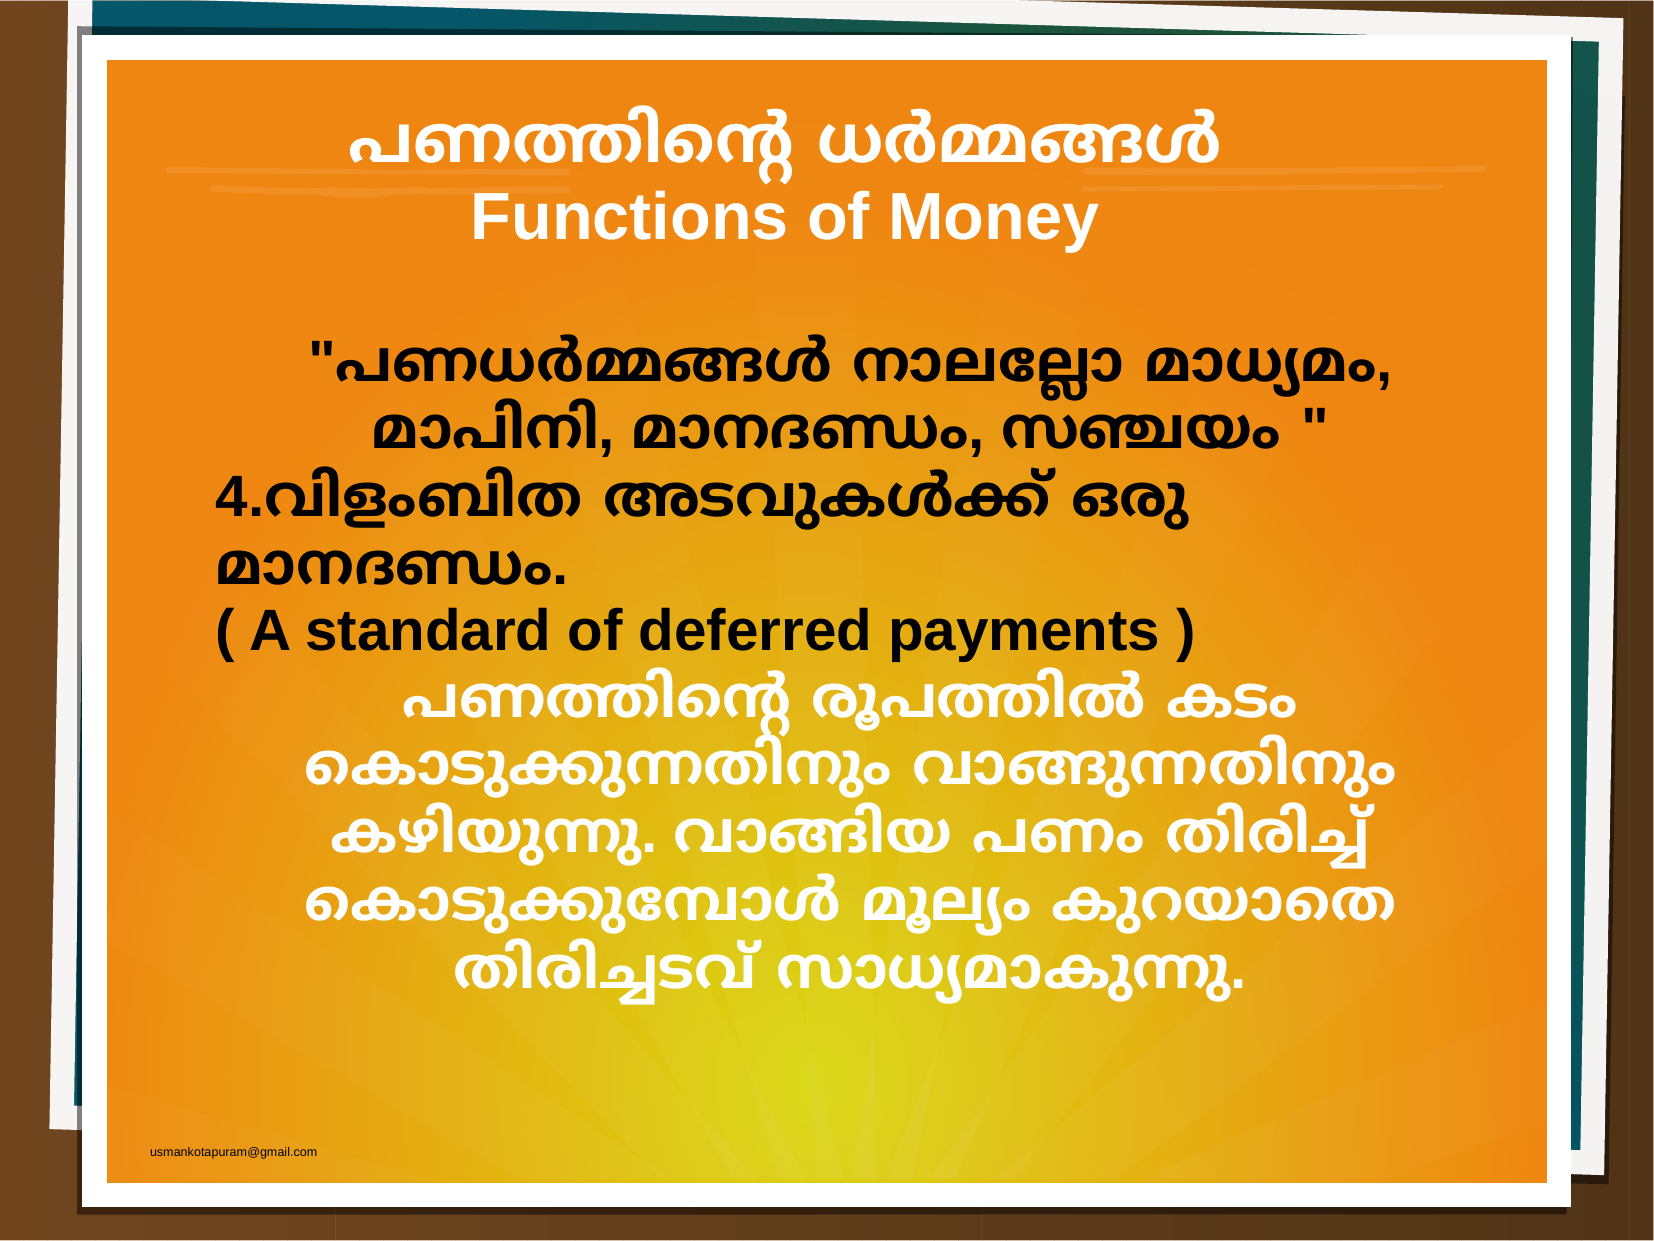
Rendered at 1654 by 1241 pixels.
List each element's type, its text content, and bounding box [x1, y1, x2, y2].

title പണത്തിന്റെ ധർമ്മങ്ങൾ Functions of Money [129, 78, 1441, 276]
text_box "പണധർമ്മങ്ങൾ നാലല്ലോ മാധ്യമം, മാപിനി, മാനദണ്ഡം, സഞ്ചയം " 4.വിളംബിത അടവുകൾക്ക് ഒരു മാനദണ്ഡം. ( A standard of deferred payments ) പണത്തിന്റെ രൂപത്തിൽ കടം കൊടുക്കുന്നതിനും വാങ്ങുന്നതിനും കഴിയുന്നു. വാങ്ങിയ പണം തിരിച്ച് കൊടുക്കുമ്പോൾ മൂല്യം കുറയാതെ തിരിച്ചടവ് സാധ്യമാകുന്നു. [200, 319, 1501, 874]
